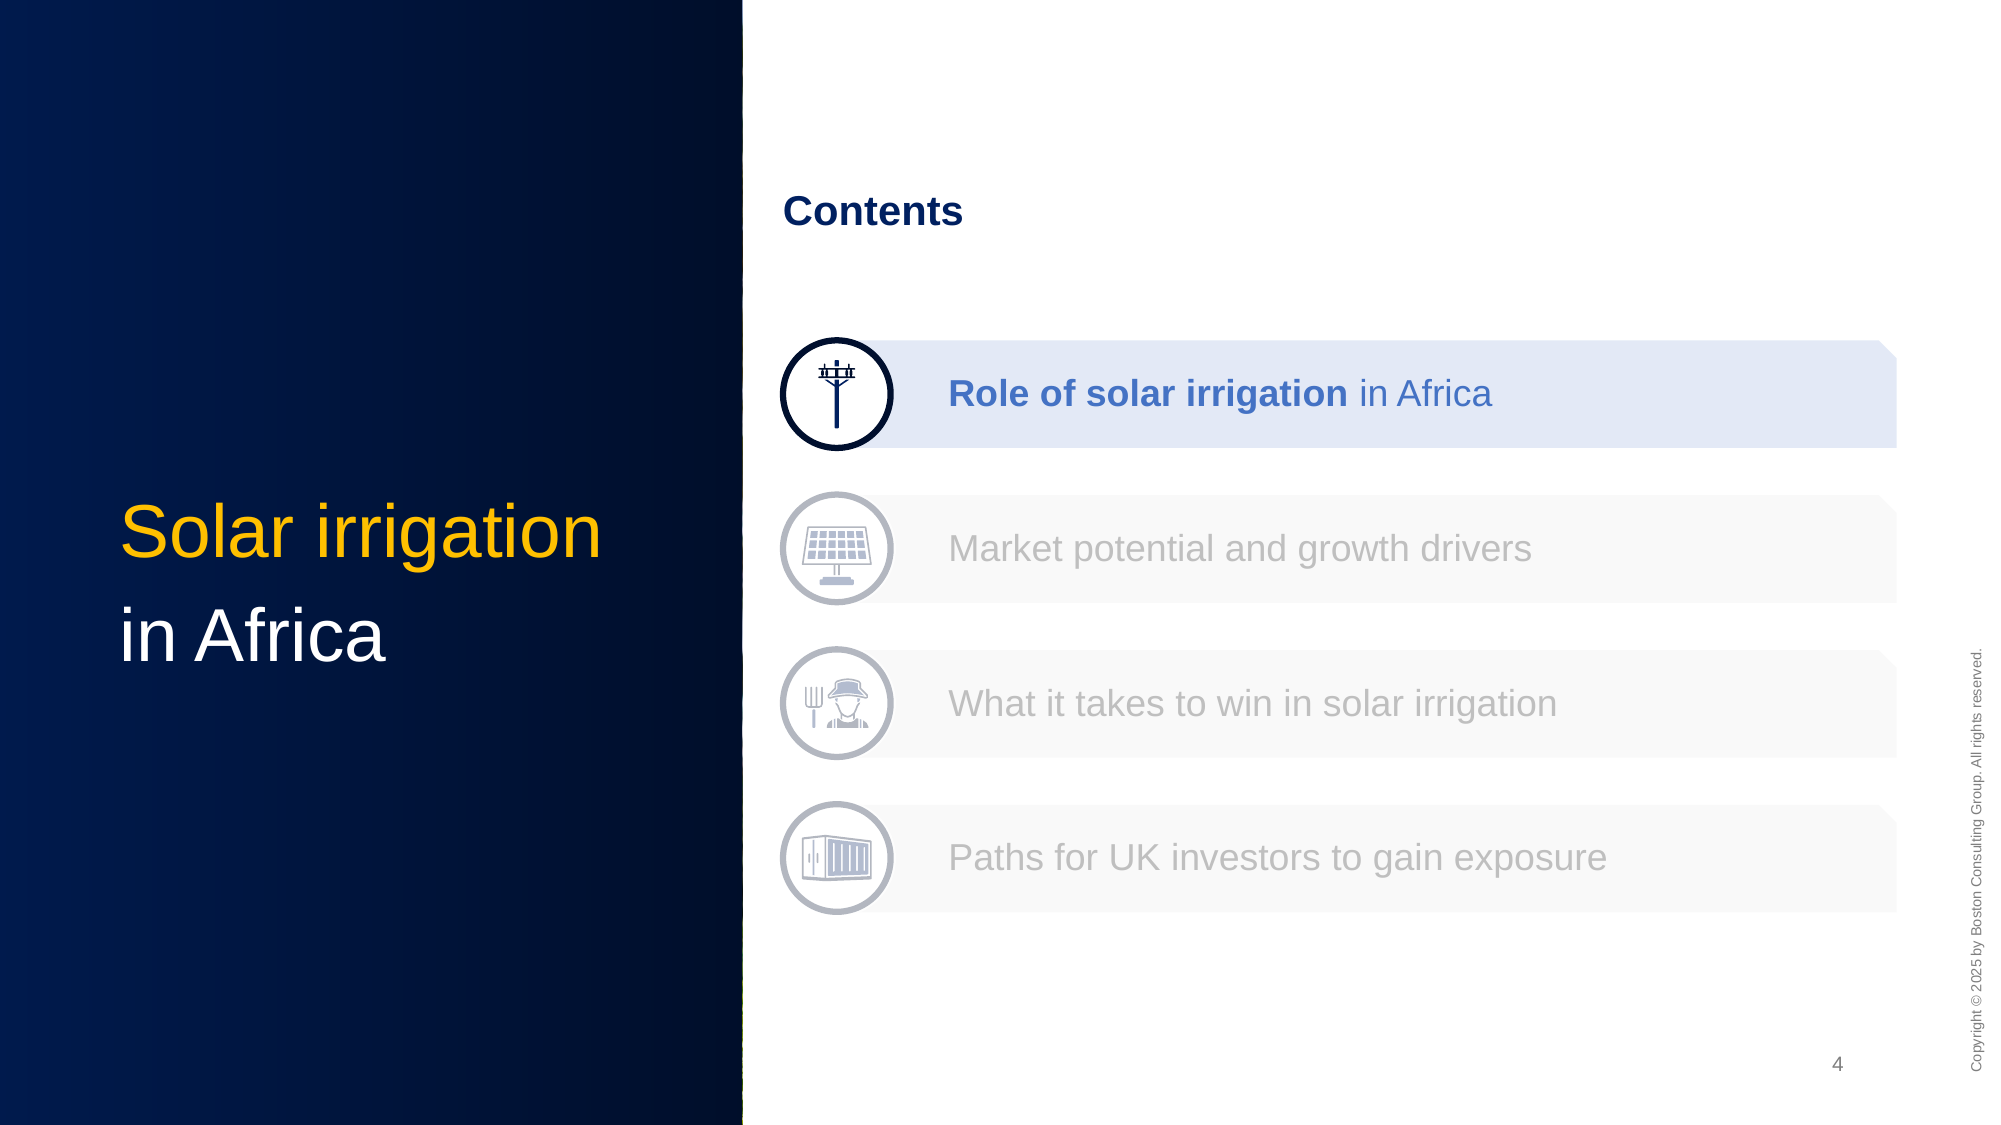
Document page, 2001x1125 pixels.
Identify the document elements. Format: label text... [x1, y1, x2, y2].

text_box [777, 489, 948, 608]
text_box Solar irrigation in Africa [103, 461, 665, 678]
text_box Role of solar irrigation in Africa [948, 340, 1897, 448]
text_box Paths for UK investors to gain exposure [948, 804, 1897, 913]
text_box [777, 798, 948, 918]
text_box [783, 340, 948, 448]
text_box What it takes to win in solar irrigation [948, 650, 1897, 758]
text_box Contents [783, 176, 1897, 247]
text_box [777, 643, 948, 763]
text_box [0, 0, 742, 1125]
text_box Market potential and growth drivers [948, 495, 1897, 603]
